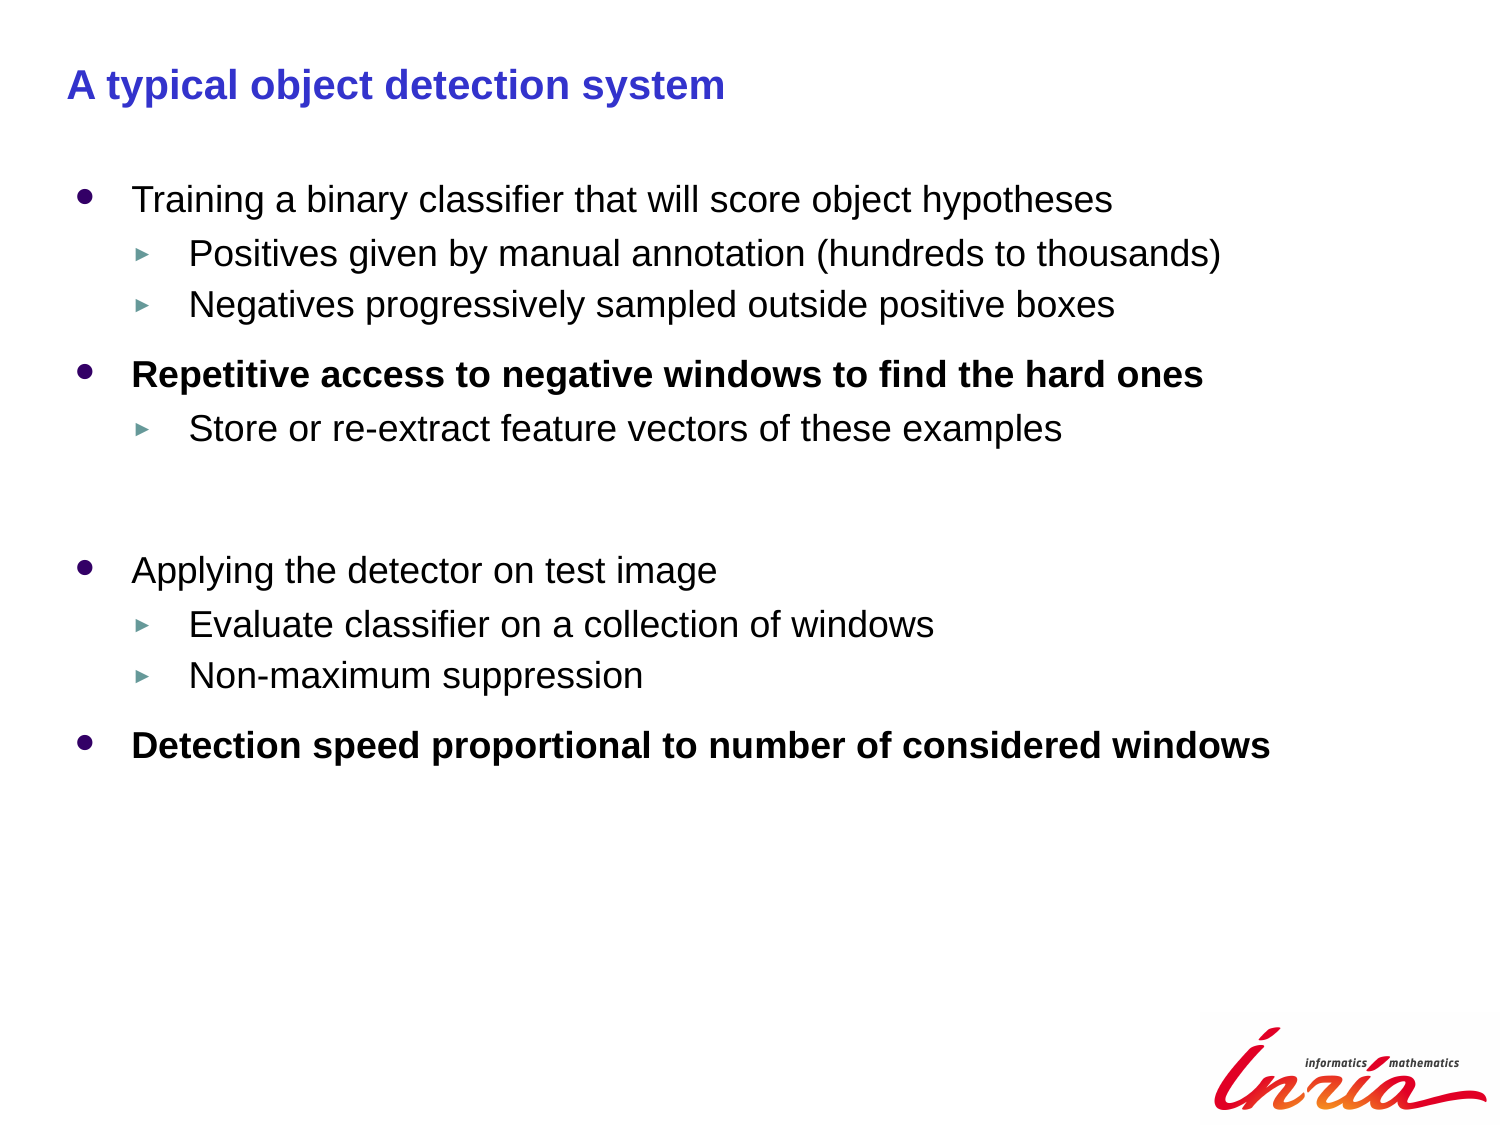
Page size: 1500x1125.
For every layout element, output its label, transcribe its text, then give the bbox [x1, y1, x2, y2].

picture [1200, 1012, 1500, 1125]
title A typical object detection system [51, 46, 1459, 123]
list Training a binary classifier that will score object hypotheses Positives given by manual annotation (hundreds to thousands) Negatives progressively sampled outside positive boxes Repetitive access to negative windows to find the hard ones Store or re-extract feature vectors of these examples Applying the detector on test image Evaluate classifier on a collection of windows Non-maximum suppression Detection speed proportional to number of considered windows [75, 178, 1425, 971]
